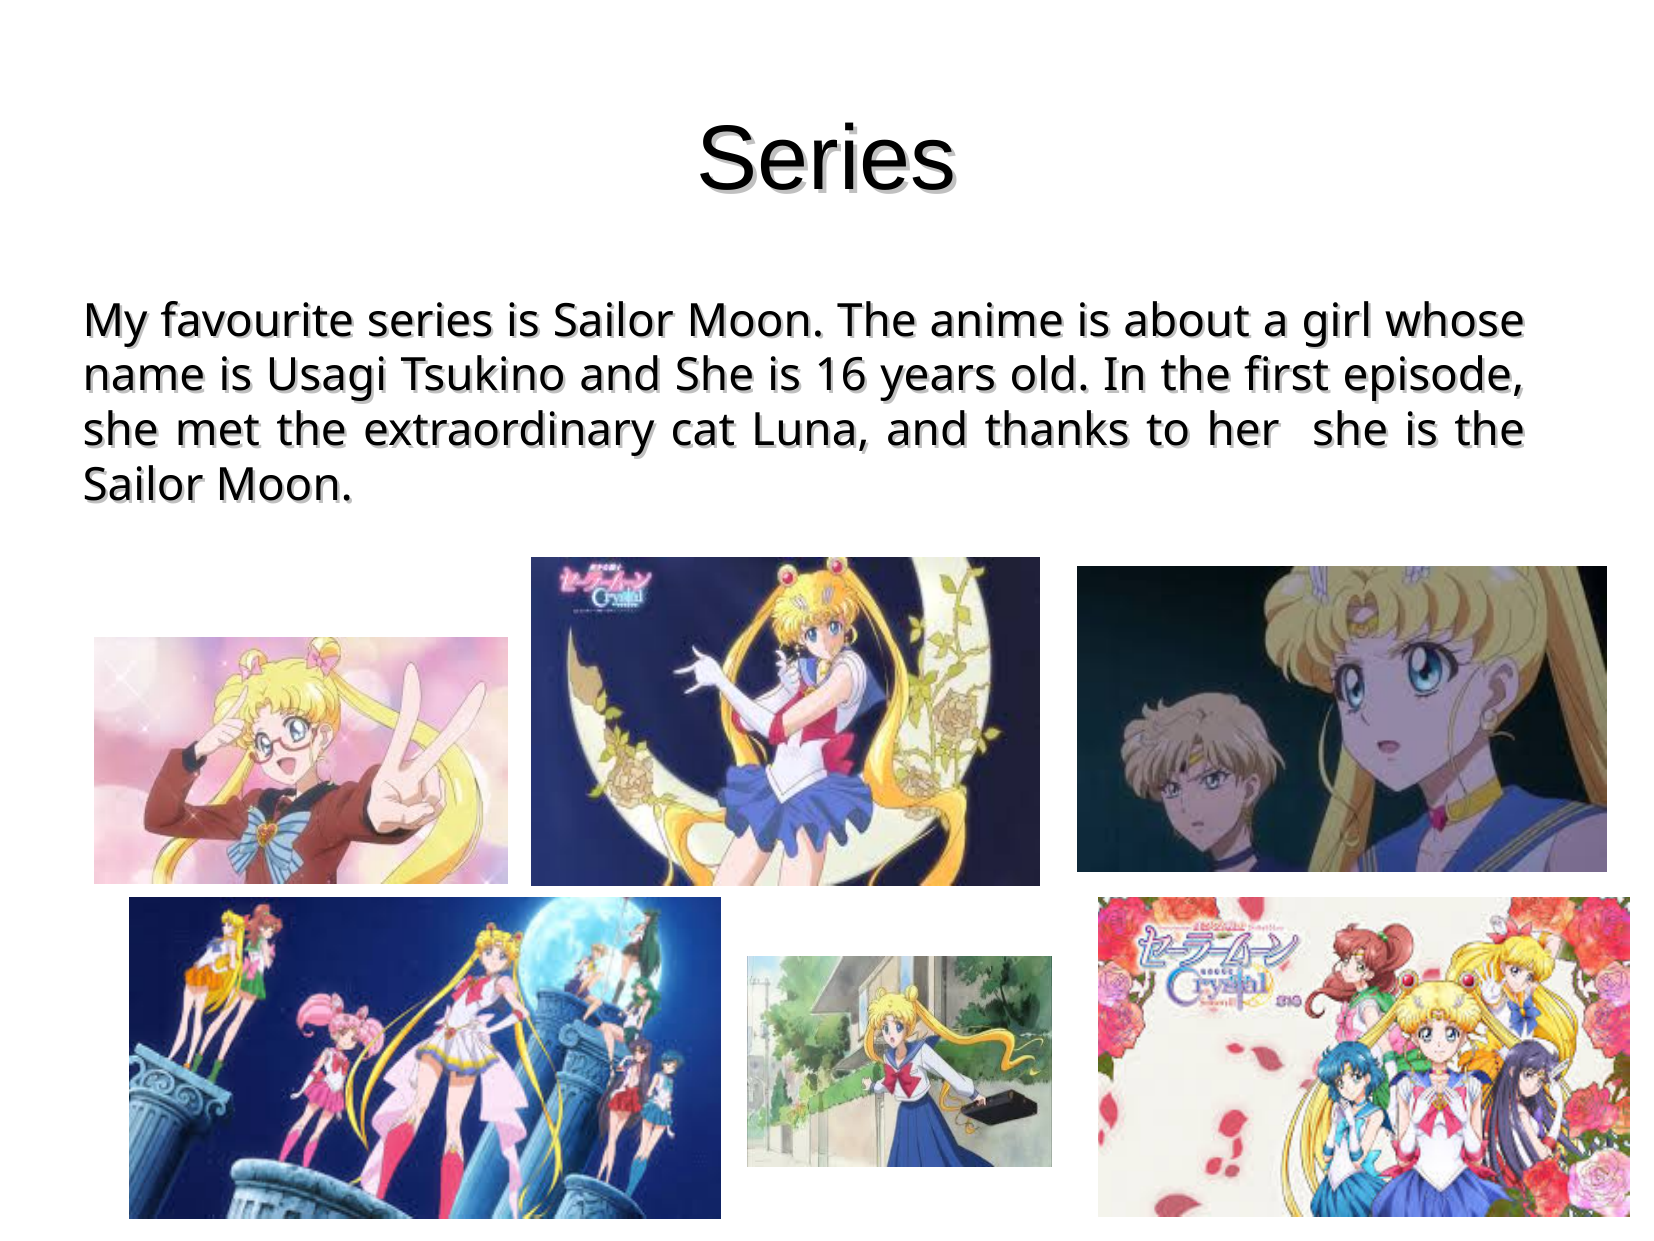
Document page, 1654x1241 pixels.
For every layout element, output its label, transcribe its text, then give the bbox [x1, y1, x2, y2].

picture [94, 637, 508, 884]
picture [129, 897, 721, 1219]
list My favourite series is Sailor Moon. The anime is about a girl whose name is Usagi Tsukino and She is 16 years old. In the first episode, she met the extraordinary cat Luna, and thanks to her she is the Sailor Moon. [82, 290, 1571, 1109]
picture [747, 956, 1052, 1167]
picture [1077, 566, 1607, 872]
picture [531, 557, 1040, 886]
picture [1098, 897, 1630, 1217]
title Series [82, 49, 1571, 257]
